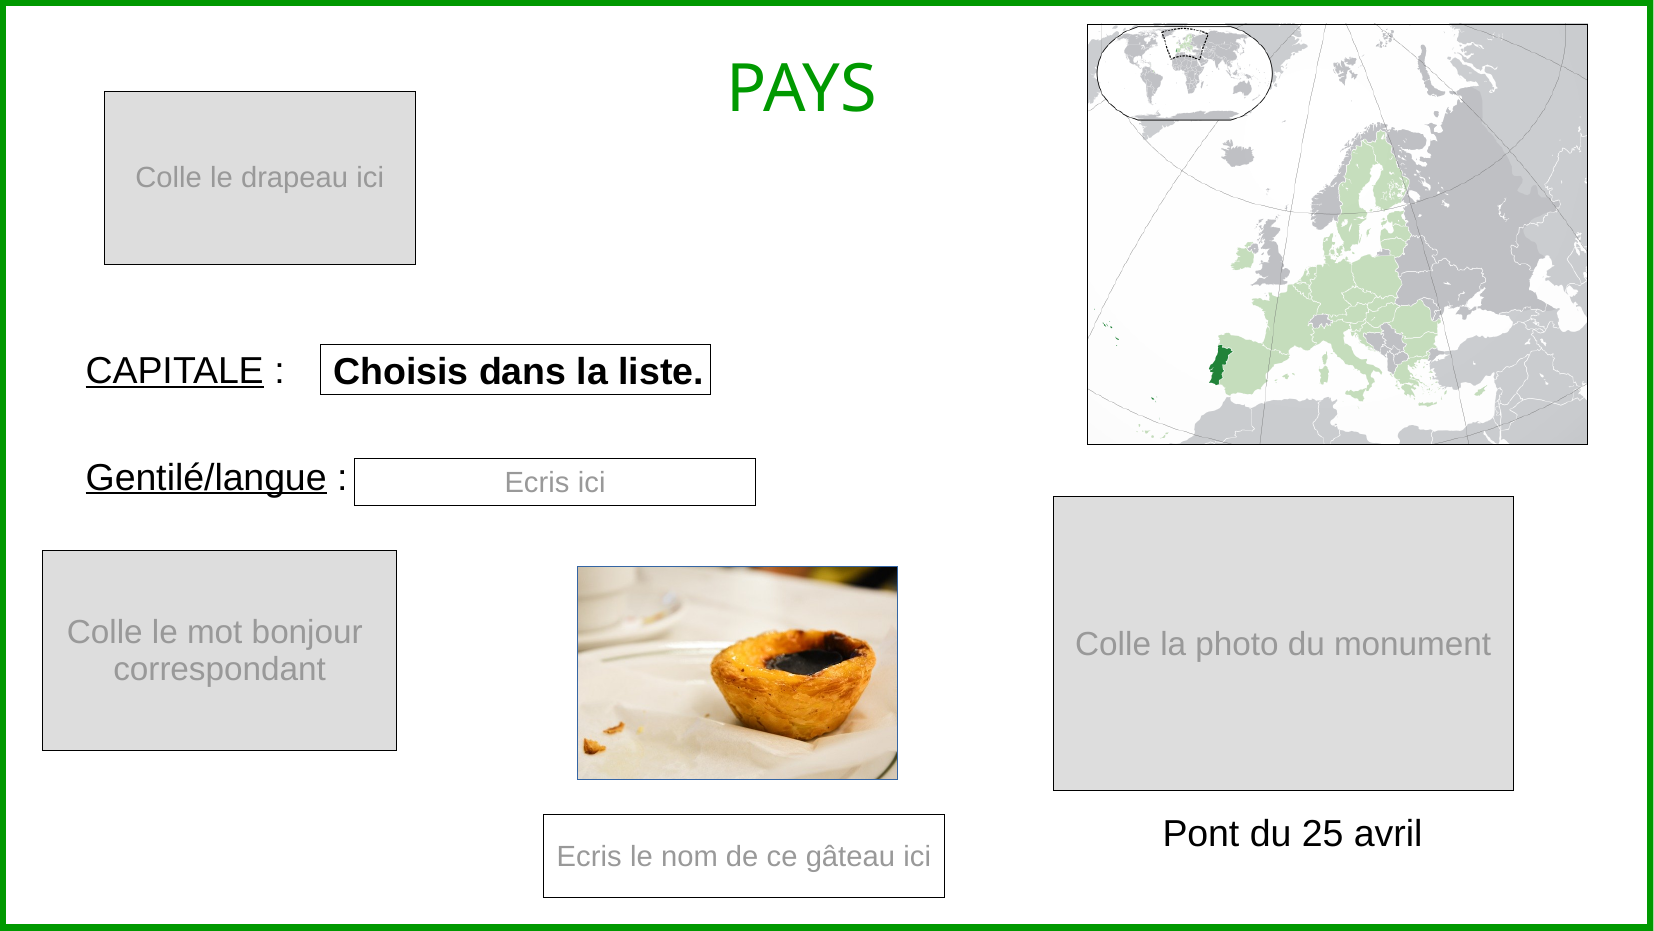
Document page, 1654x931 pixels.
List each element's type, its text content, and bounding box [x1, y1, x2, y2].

text_box Pont du 25 avril [1147, 804, 1448, 862]
text_box Ecris ici [367, 458, 756, 506]
text_box Gentilé/langue : [70, 448, 367, 506]
text_box PAYS [712, 32, 902, 126]
picture [1087, 23, 1588, 445]
text_box Colle la photo du monument [1053, 496, 1514, 791]
text_box Ecris le nom de ce gâteau ici [543, 814, 945, 898]
text_box Colle le drapeau ici [104, 91, 416, 265]
picture [577, 566, 898, 780]
text_box Colle le mot bonjour correspondant [42, 550, 397, 751]
text_box CAPITALE : [70, 342, 308, 400]
